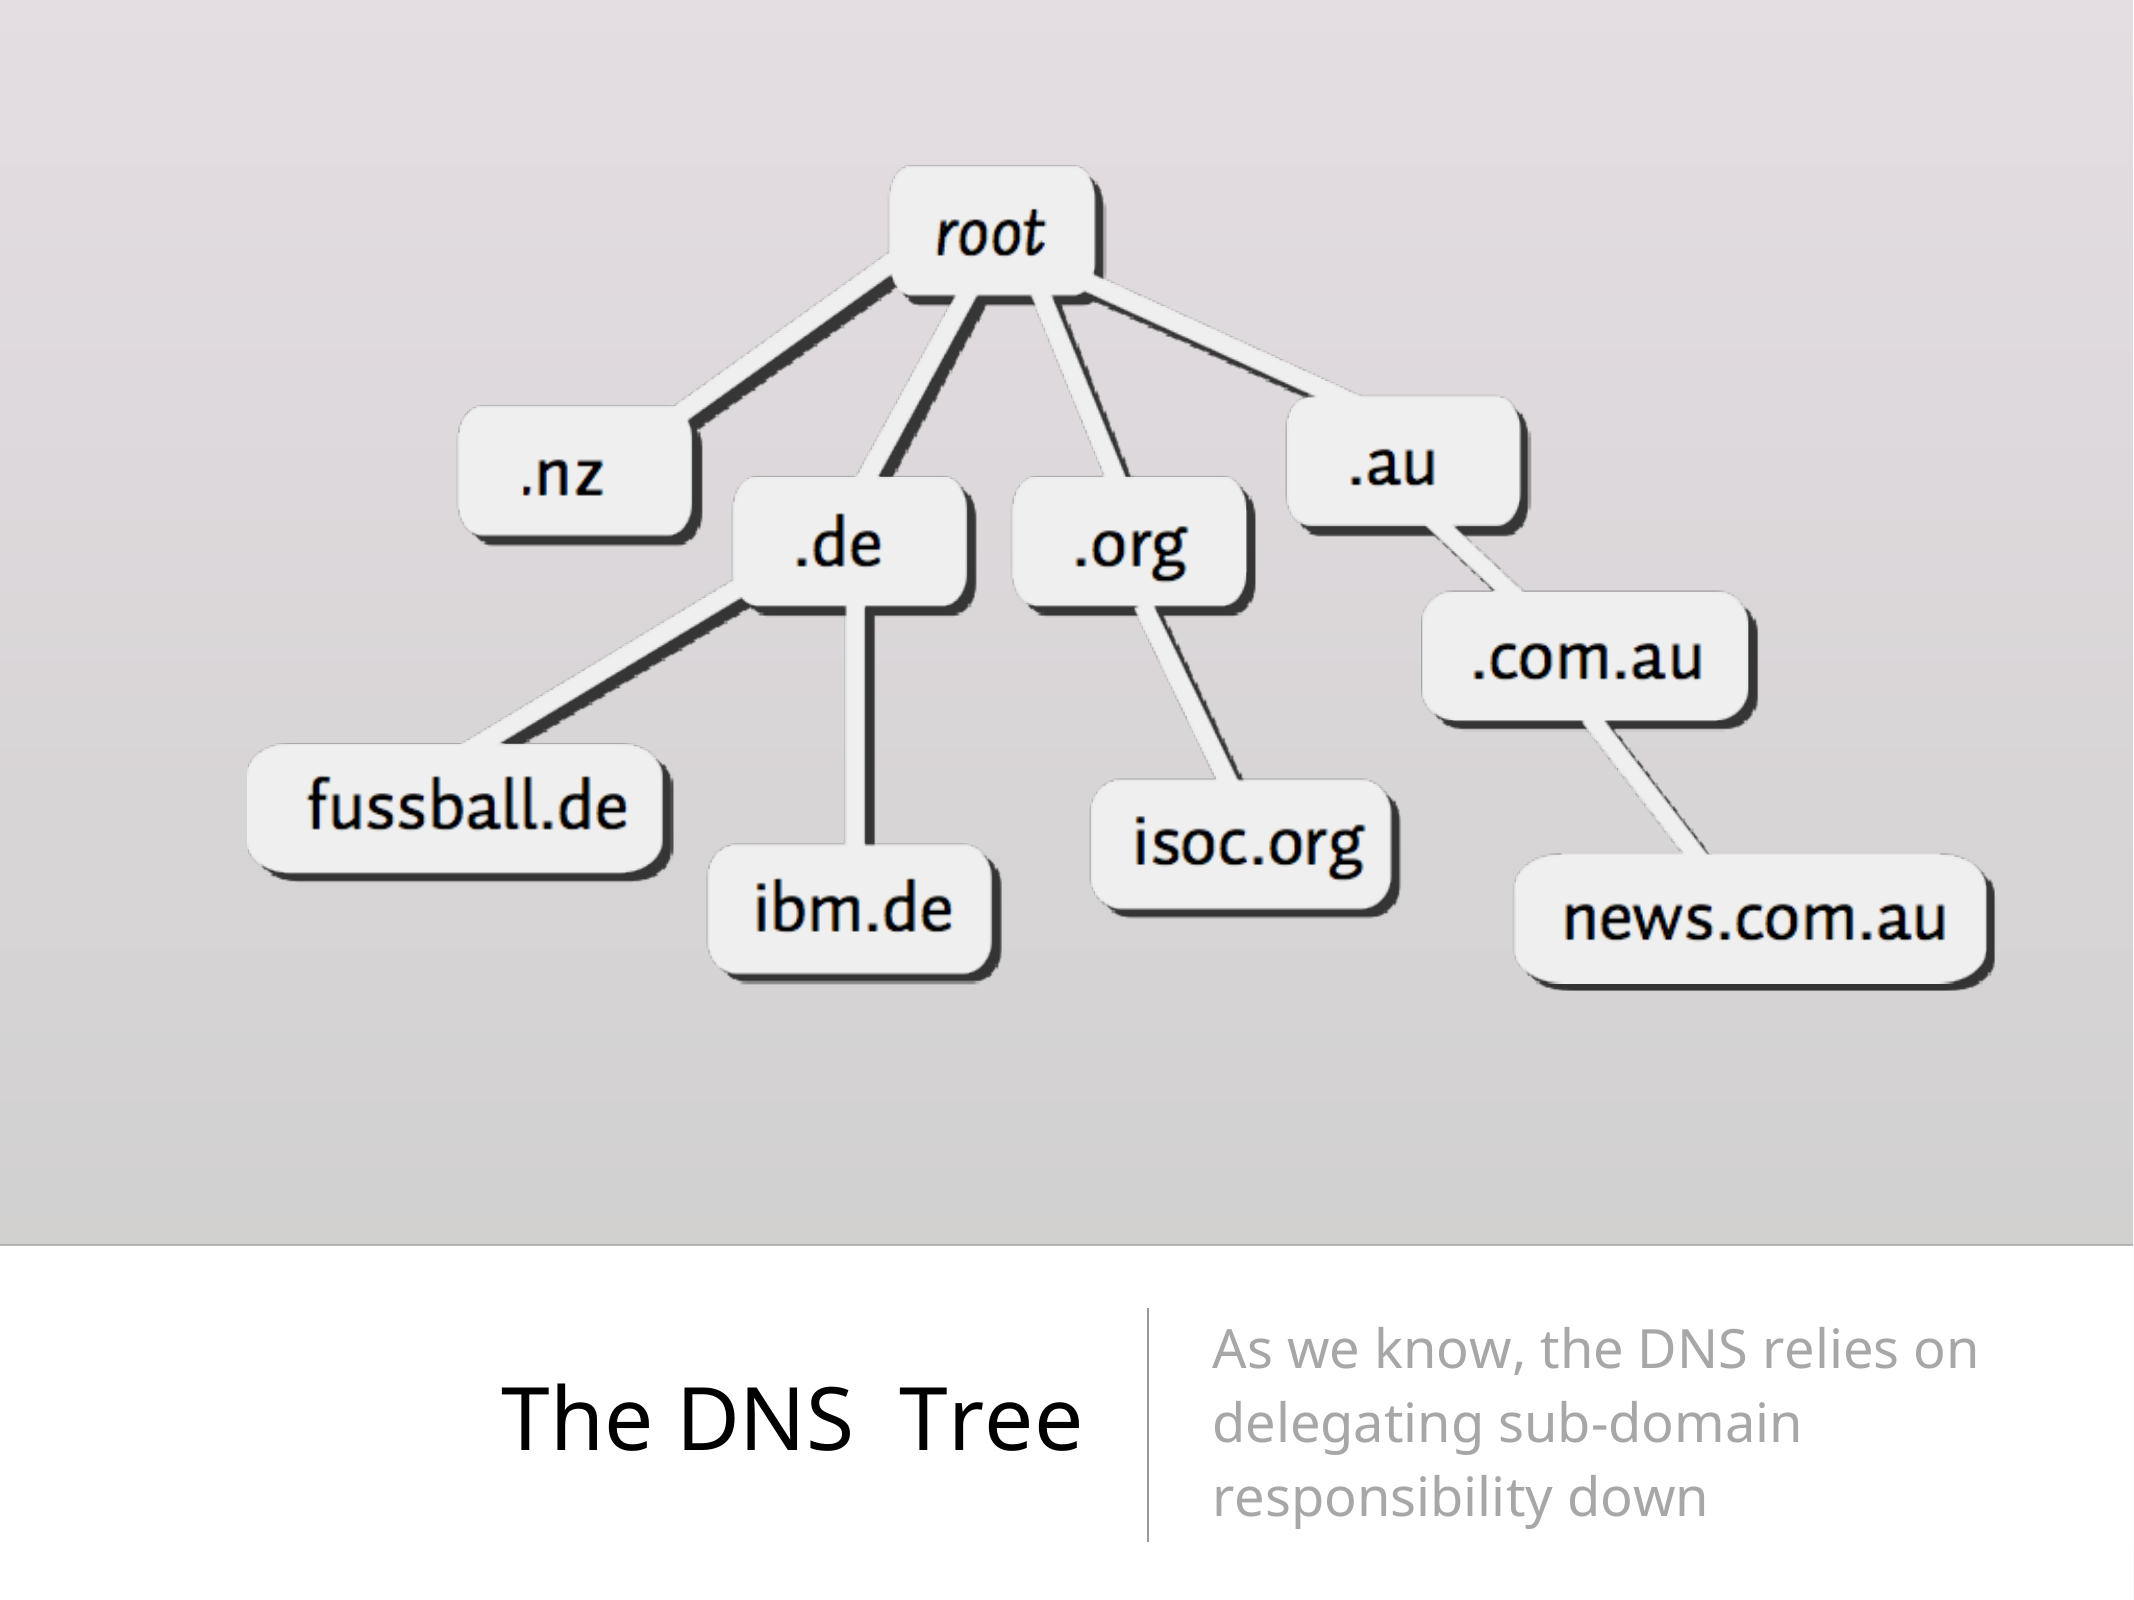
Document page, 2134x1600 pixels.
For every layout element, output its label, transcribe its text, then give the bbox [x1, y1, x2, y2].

picture [0, 0, 2134, 1600]
list As we know, the DNS relies on delegating sub-domain responsibility down [1204, 1283, 2100, 1561]
title The DNS Tree [110, 1277, 1092, 1557]
